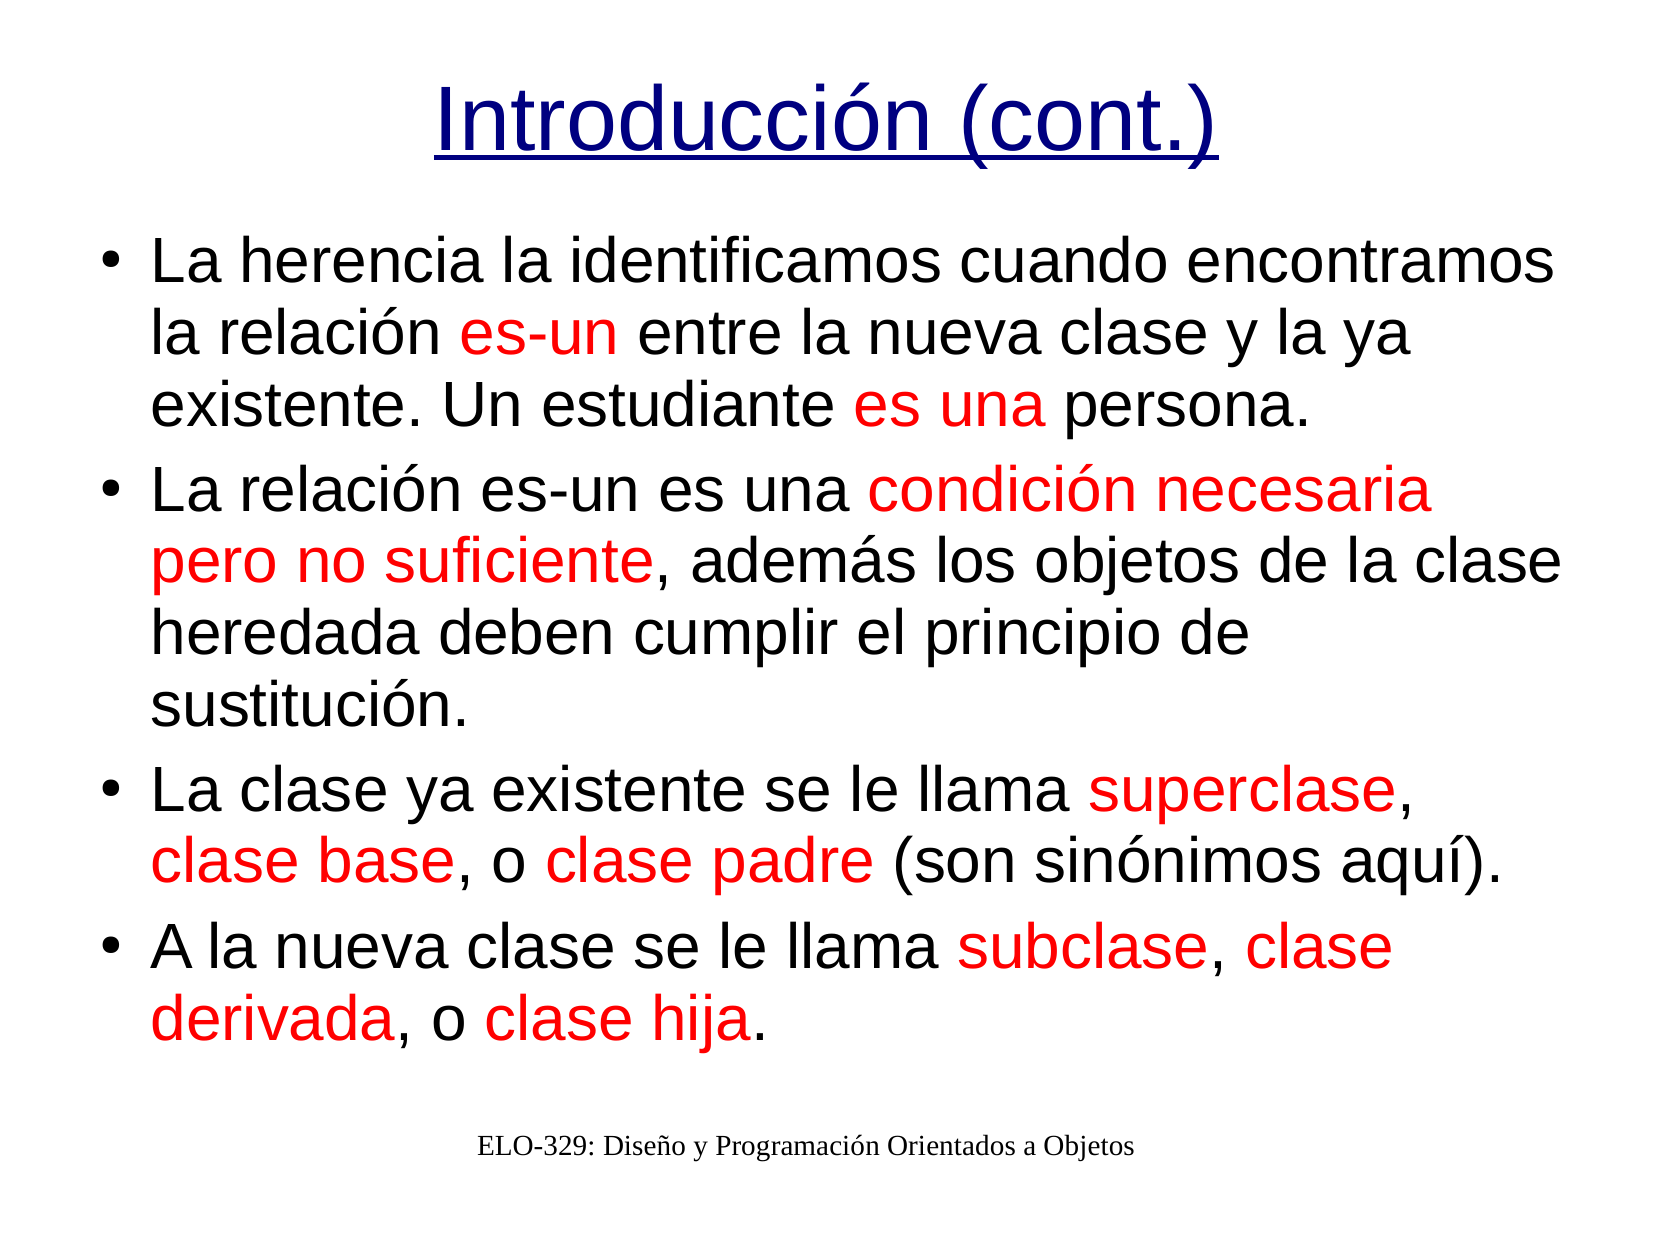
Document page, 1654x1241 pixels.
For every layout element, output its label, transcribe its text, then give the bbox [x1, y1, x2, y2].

title Introducción (cont.)‏ [82, 49, 1571, 188]
list La herencia la identificamos cuando encontramos la relación es-un entre la nueva clase y la ya existente. Un estudiante es una persona. La relación es-un es una condición necesaria pero no suficiente, además los objetos de la clase heredada deben cumplir el principio de sustitución. La clase ya existente se le llama superclase, clase base, o clase padre (son sinónimos aquí). A la nueva clase se le llama subclase, clase derivada, o clase hija. [82, 225, 1571, 1126]
